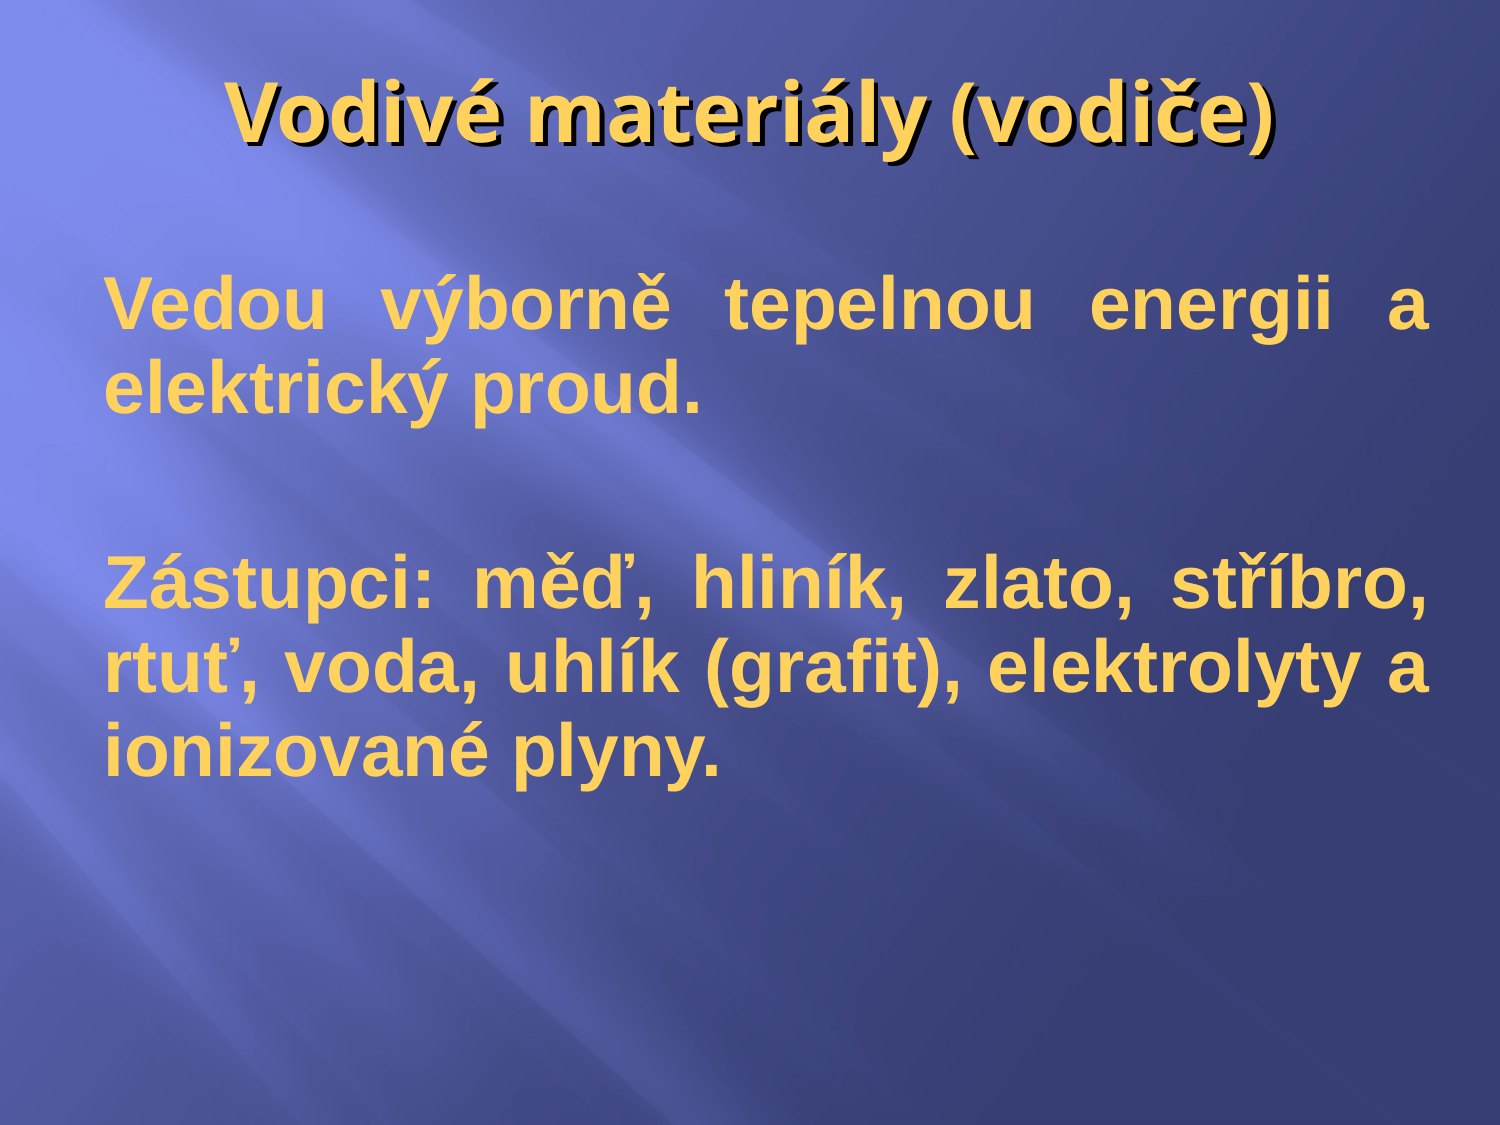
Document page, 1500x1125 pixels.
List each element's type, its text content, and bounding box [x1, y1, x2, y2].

picture [0, 0, 1500, 1125]
title Vodivé materiály (vodiče) [75, 45, 1426, 173]
text_box Vedou výborně tepelnou energii a elektrický proud. Zástupci: měď, hliník, zlato, stříbro, rtuť, voda, uhlík (grafit), elektrolyty a ionizované plyny. [88, 196, 1447, 858]
